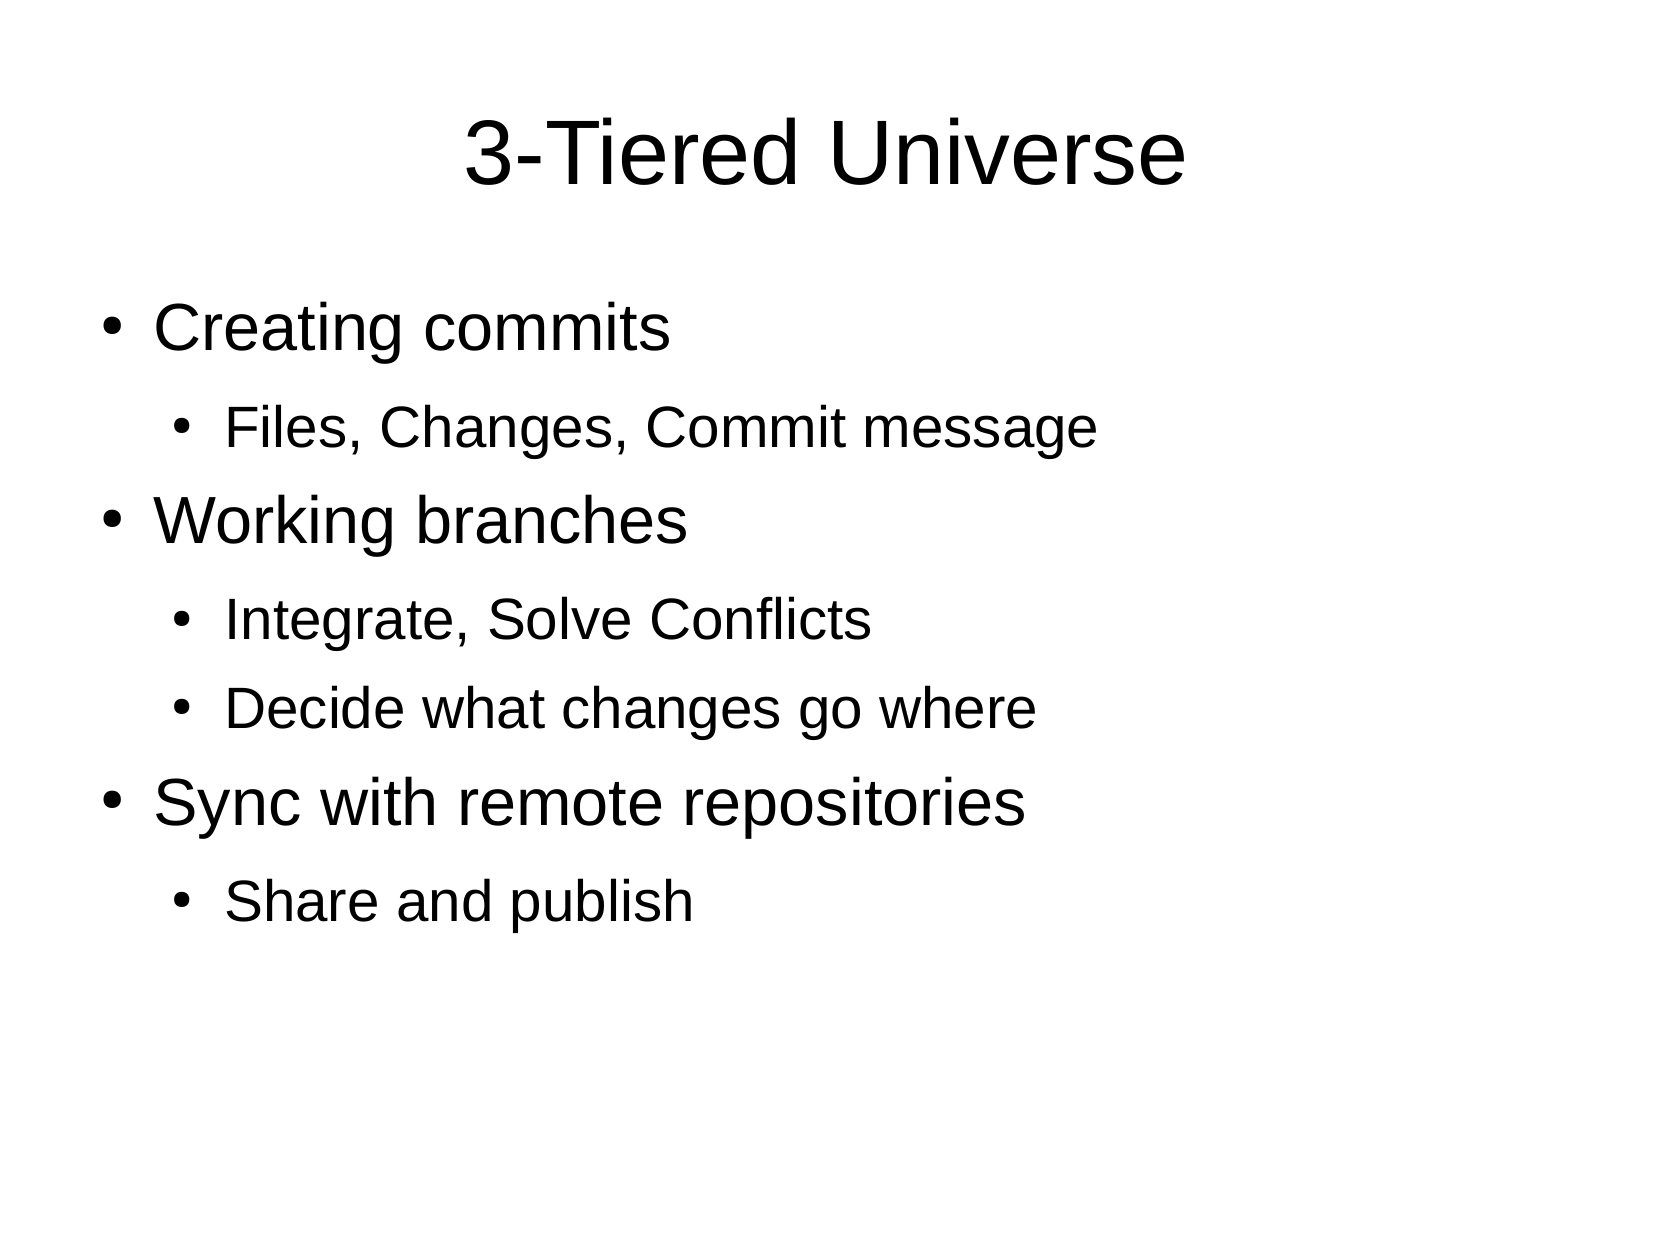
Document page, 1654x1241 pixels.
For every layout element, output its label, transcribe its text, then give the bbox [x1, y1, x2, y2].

list Creating commits Files, Changes, Commit message Working branches Integrate, Solve Conflicts Decide what changes go where Sync with remote repositories Share and publish [82, 290, 1571, 1023]
title 3-Tiered Universe [82, 49, 1571, 257]
